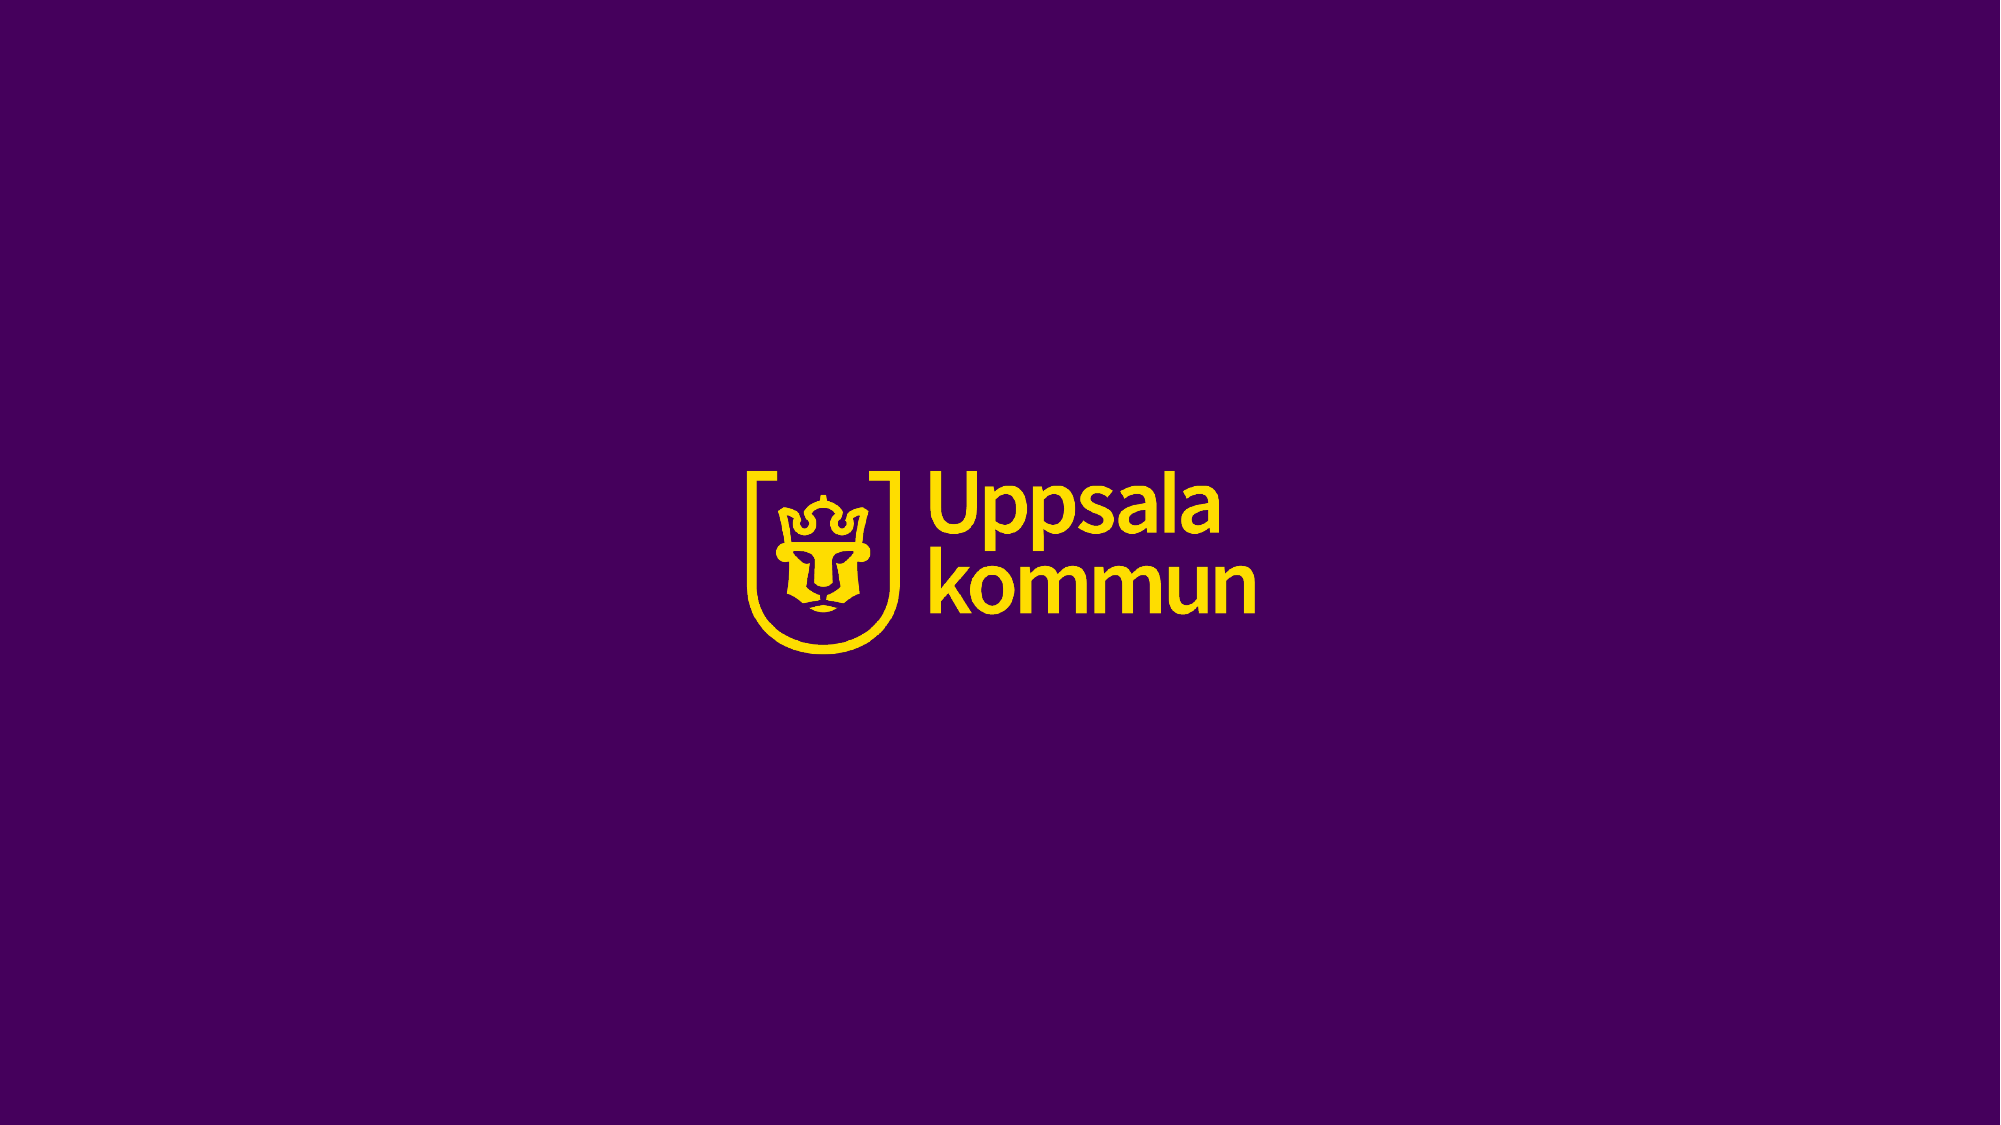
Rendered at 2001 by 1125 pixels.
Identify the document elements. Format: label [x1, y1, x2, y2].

picture [715, 440, 1285, 685]
